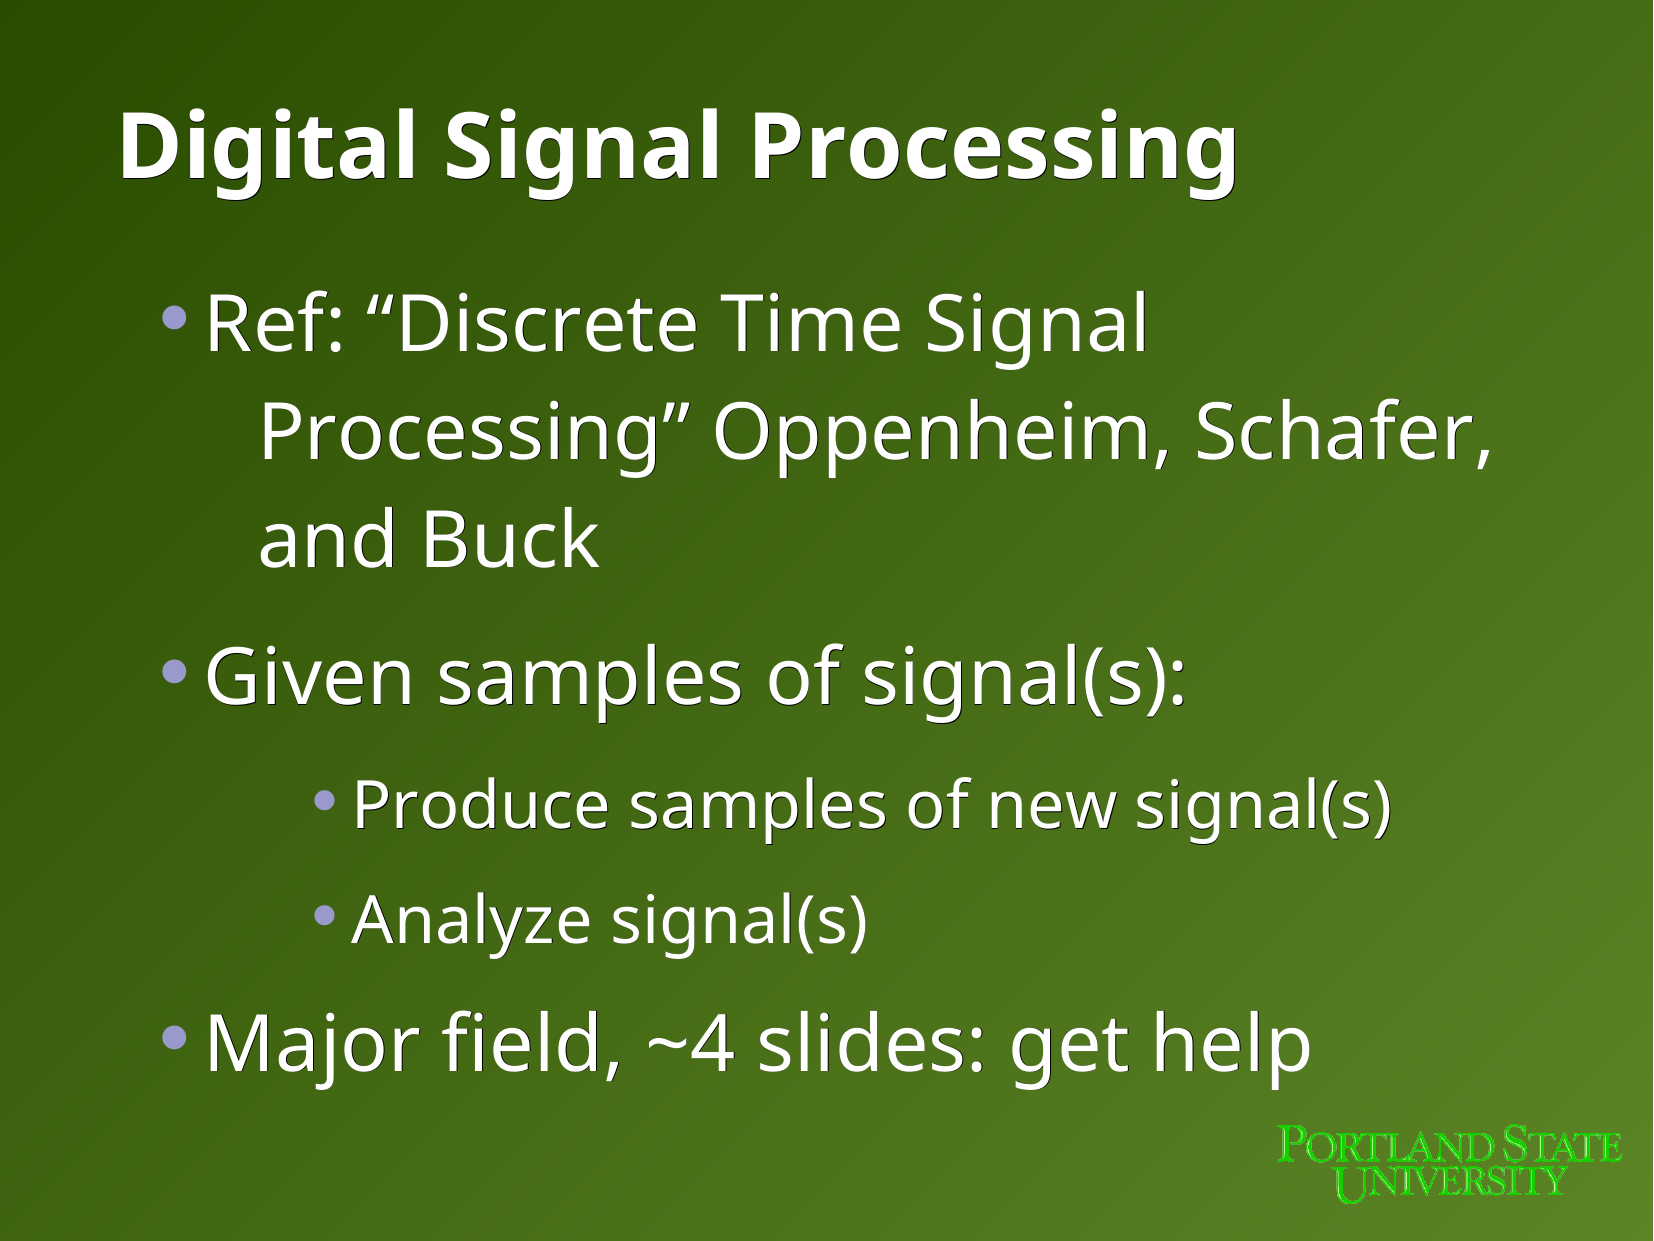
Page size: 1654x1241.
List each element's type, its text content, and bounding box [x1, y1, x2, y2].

picture [1277, 1124, 1622, 1204]
list Ref: “Discrete Time Signal Processing” Oppenheim, Schafer, and Buck Given samples of signal(s): Produce samples of new signal(s) Analyze signal(s) Major field, ~4 slides: get help [115, 266, 1527, 1049]
title Digital Signal Processing [115, 86, 1527, 200]
